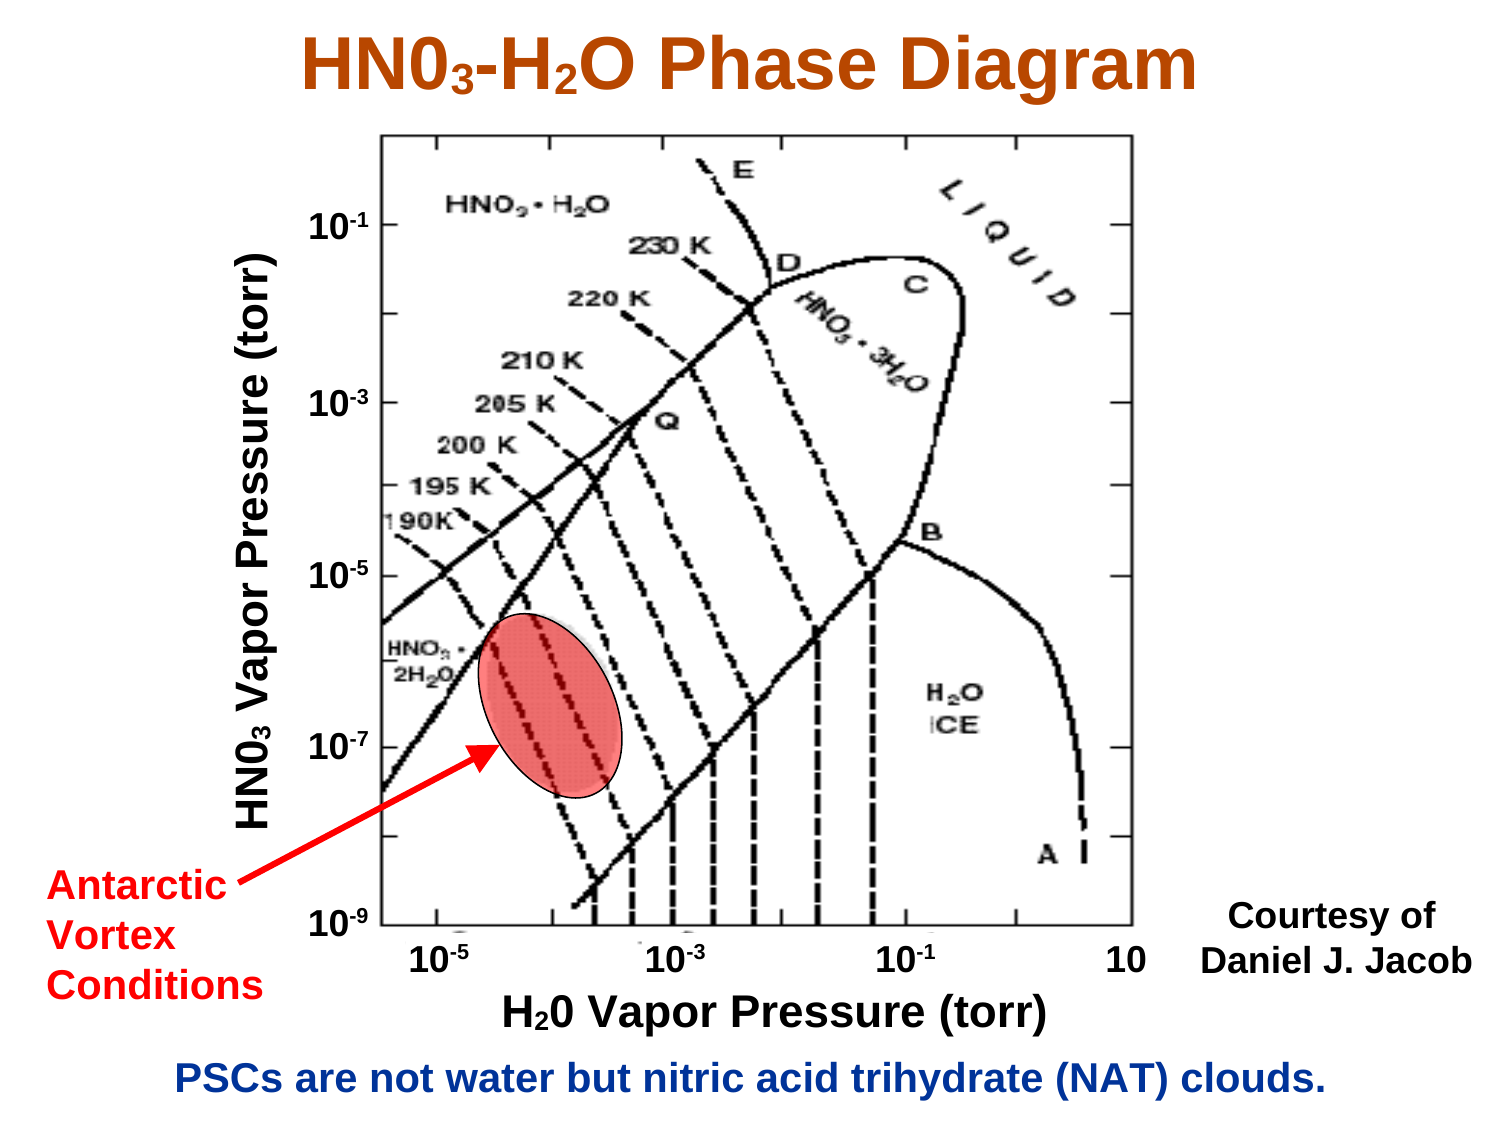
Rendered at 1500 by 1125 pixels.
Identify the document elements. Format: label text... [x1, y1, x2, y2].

text_box Courtesy of Daniel J. Jacob [1185, 883, 1489, 989]
text_box 10-1 [872, 933, 940, 982]
text_box 10-3 [641, 933, 710, 982]
text_box PSCs are not water but nitric acid trihydrate (NAT) clouds. [159, 1043, 1354, 1109]
text_box HN03-H2O Phase Diagram [0, 21, 1500, 107]
text_box 10-5 [405, 933, 474, 982]
text_box 10-5 [305, 549, 373, 598]
text_box HN03 Vapor Pressure (torr) [219, 237, 278, 847]
text_box Antarctic Vortex Conditions [31, 850, 280, 1016]
text_box 10-1 [305, 200, 373, 249]
text_box 10 [1102, 933, 1171, 982]
text_box [478, 613, 622, 798]
text_box 10-9 [304, 897, 373, 946]
text_box 10-7 [304, 720, 373, 769]
text_box H20 Vapor Pressure (torr) [486, 980, 1063, 1039]
picture [187, 107, 1201, 1029]
text_box 10-3 [305, 377, 373, 427]
